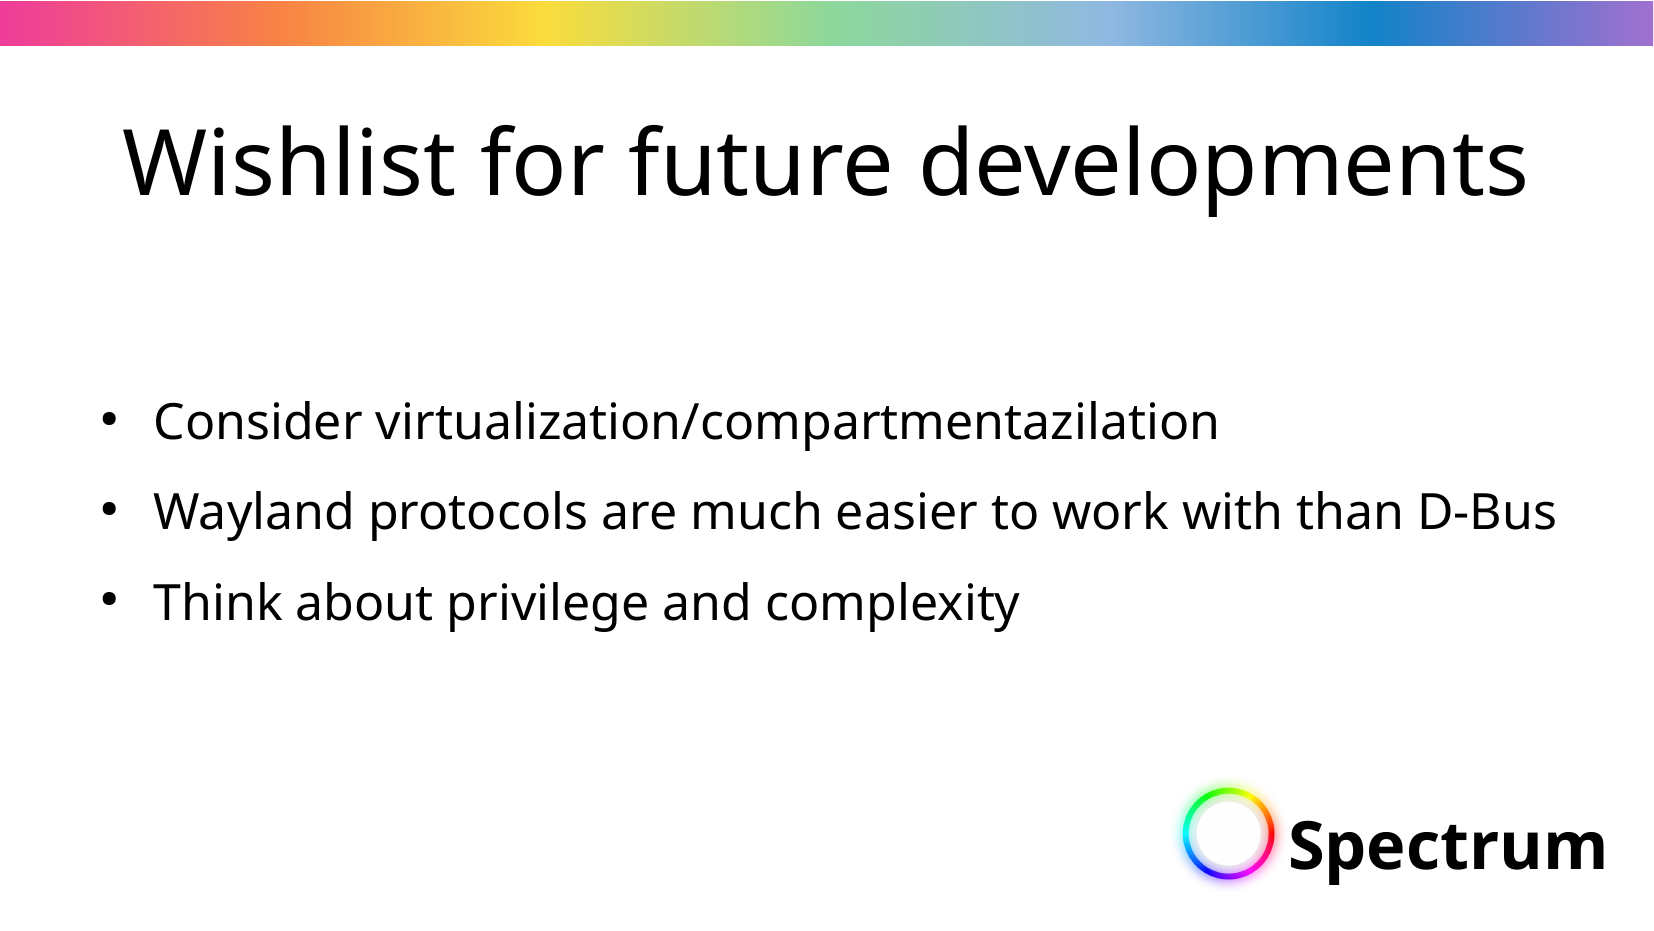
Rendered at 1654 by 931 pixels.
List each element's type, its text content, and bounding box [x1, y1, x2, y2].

title Wishlist for future developments [82, 82, 1571, 238]
list Consider virtualization/compartmentazilation Wayland protocols are much easier to work with than D-Bus Think about privilege and complexity [82, 263, 1571, 758]
picture [1169, 774, 1288, 893]
